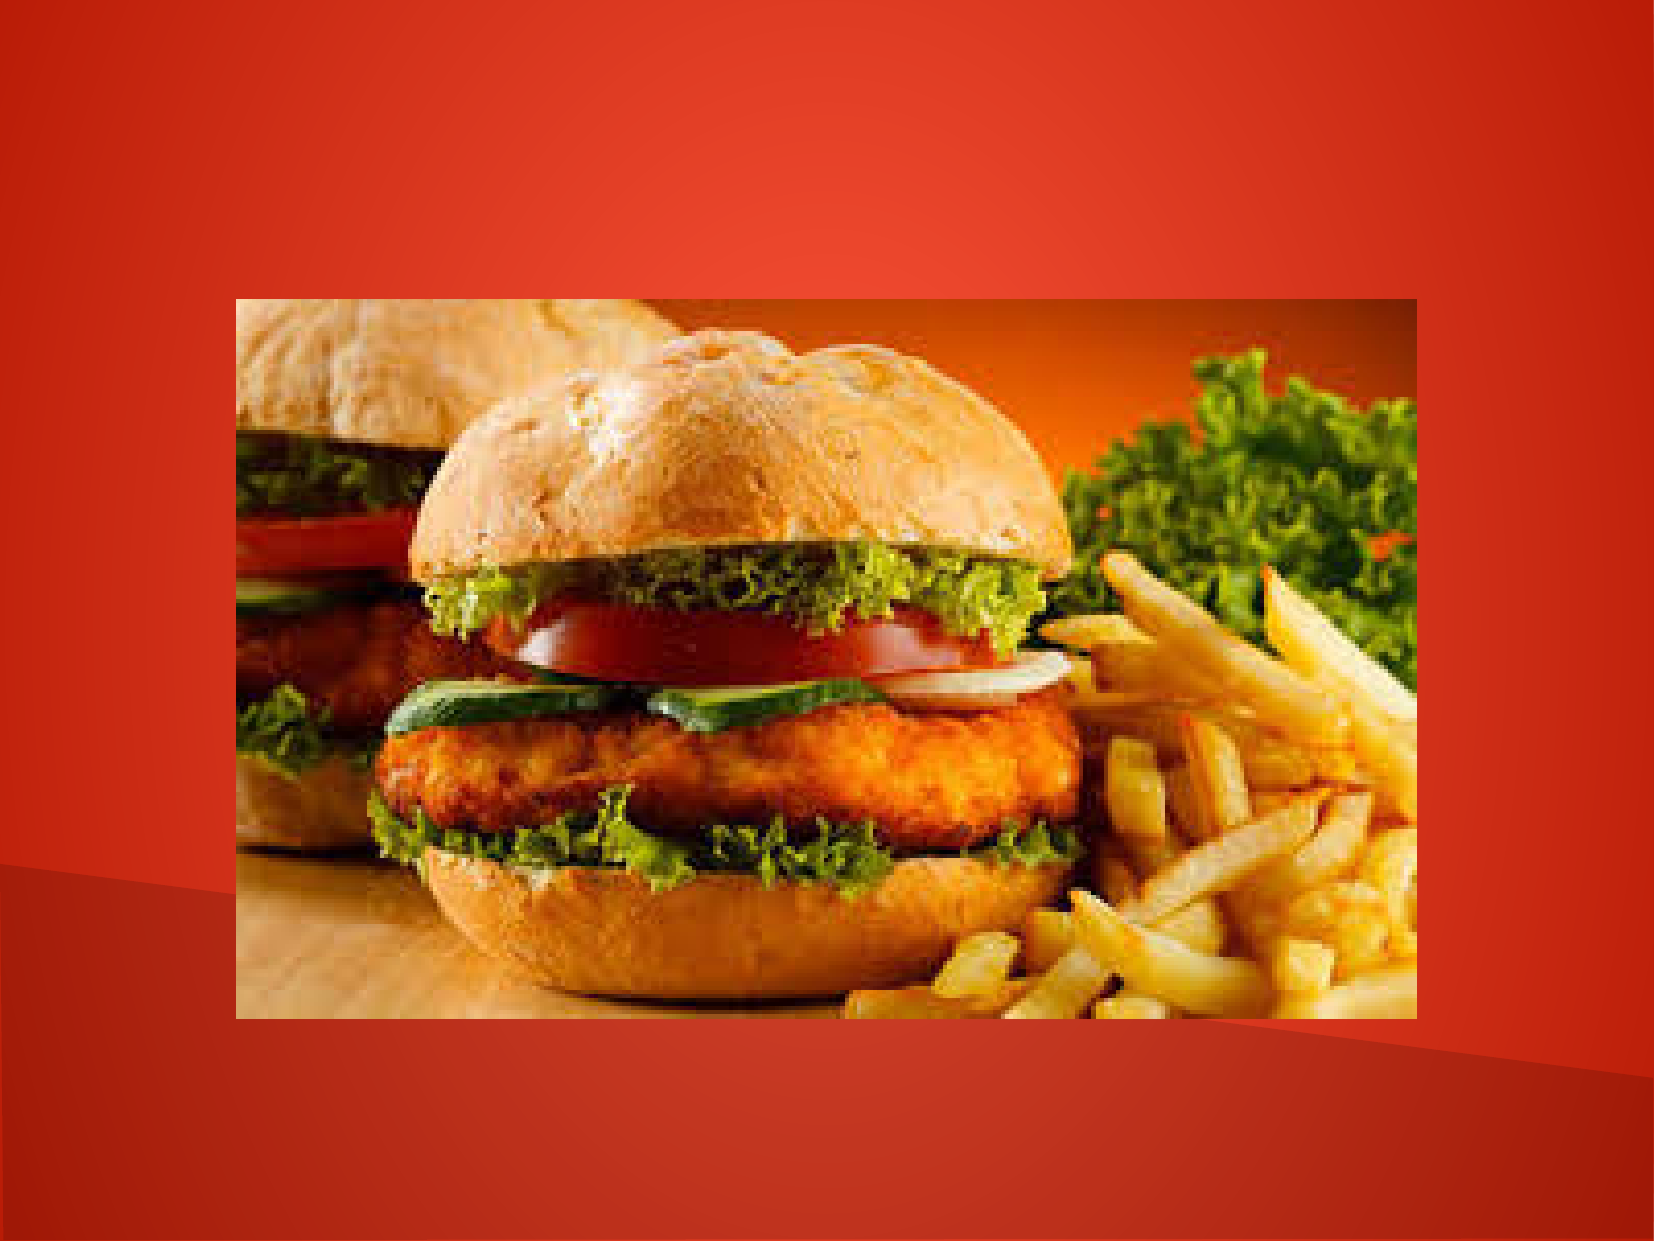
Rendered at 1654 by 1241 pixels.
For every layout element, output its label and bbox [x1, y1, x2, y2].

picture [236, 299, 1417, 1019]
